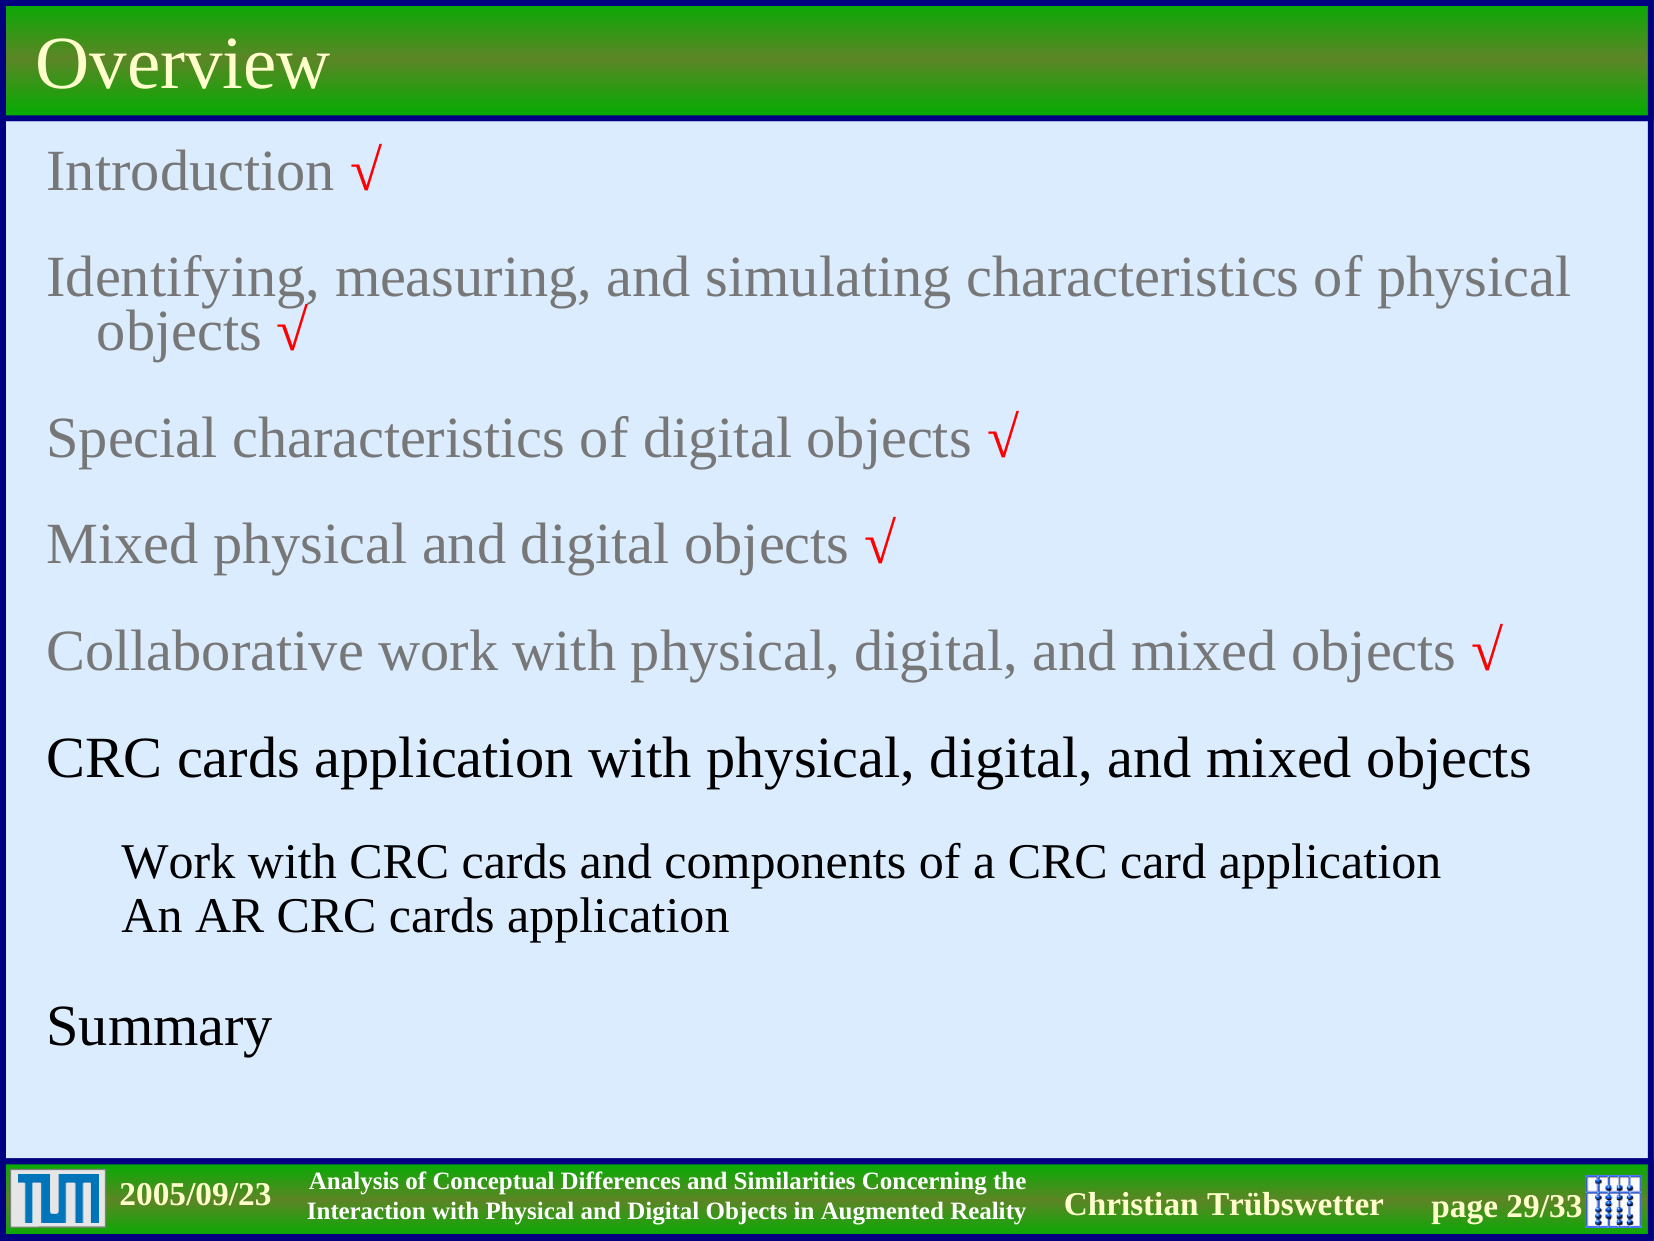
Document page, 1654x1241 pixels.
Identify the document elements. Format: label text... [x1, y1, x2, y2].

title Overview [35, 0, 1628, 176]
list Introduction √ Identifying, measuring, and simulating characteristics of physical objects √ Special characteristics of digital objects √ Mixed physical and digital objects √ Collaborative work with physical, digital, and mixed objects √ CRC cards application with physical, digital, and mixed objects Work with CRC cards and components of a CRC card application An AR CRC cards application Summary [29, 147, 1622, 1152]
picture [18, 1174, 99, 1223]
picture [1585, 1175, 1642, 1228]
